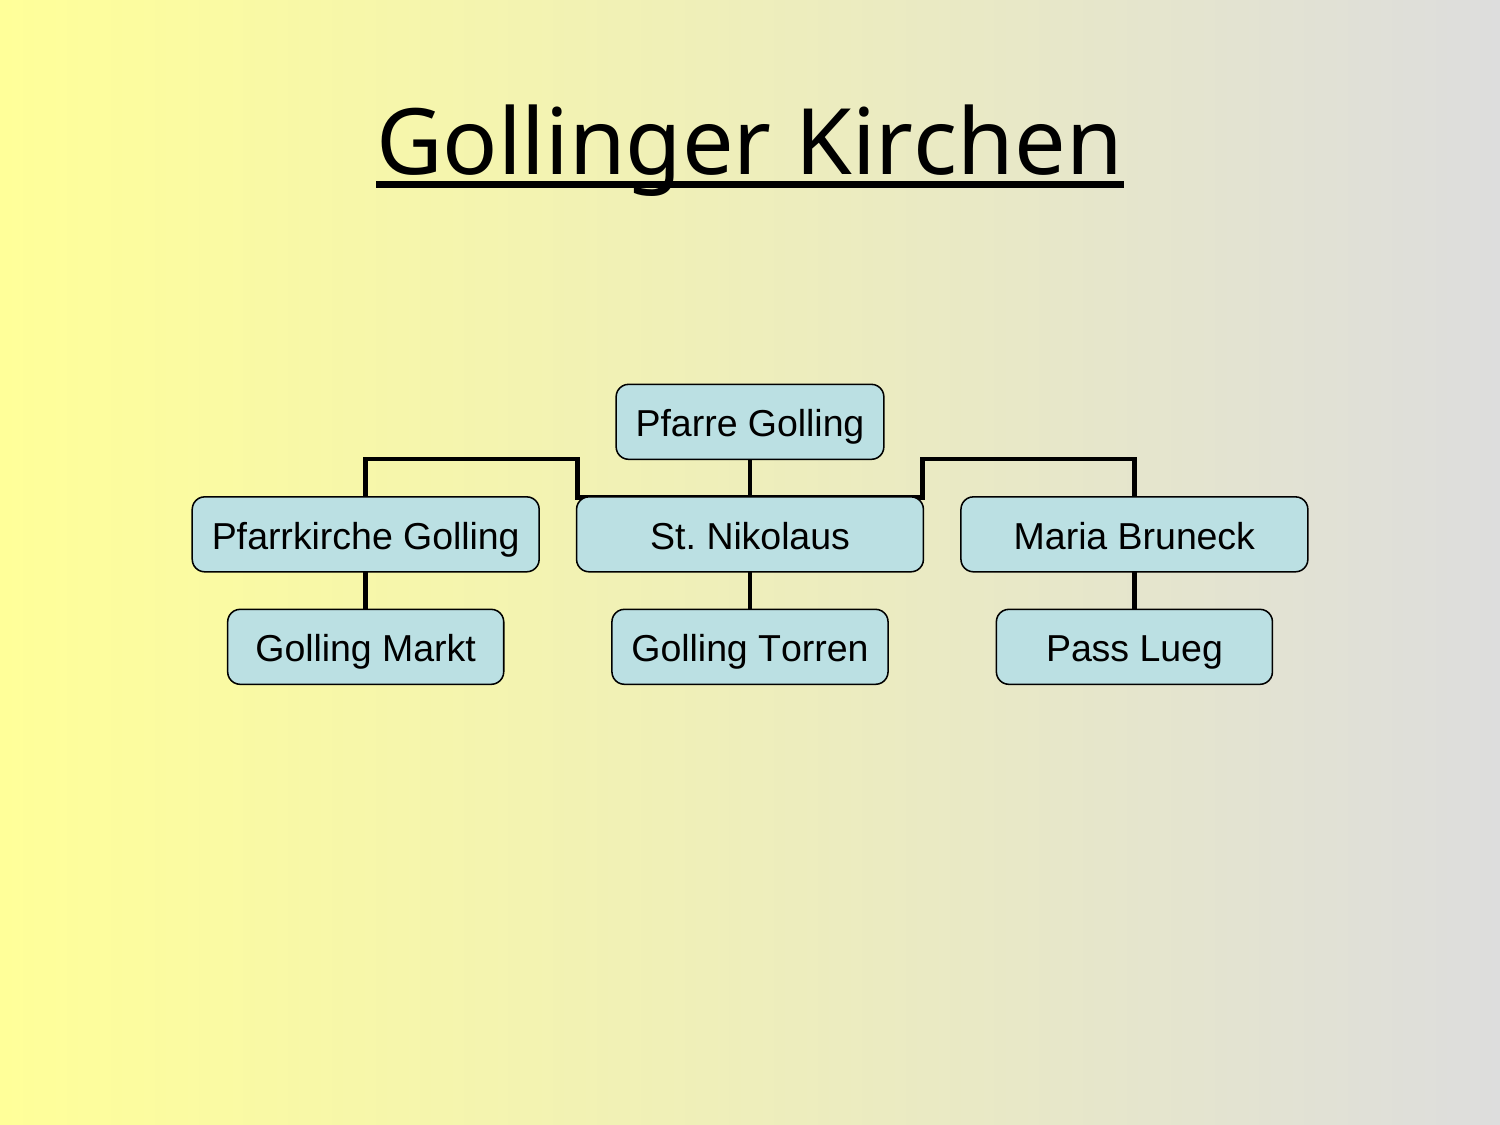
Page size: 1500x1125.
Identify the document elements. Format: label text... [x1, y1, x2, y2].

text_box Golling Markt [227, 609, 504, 685]
title Gollinger Kirchen [75, 45, 1426, 233]
text_box Pfarrkirche Golling [192, 496, 540, 572]
text_box Pfarre Golling [616, 384, 884, 460]
text_box Golling Torren [611, 609, 889, 685]
text_box St. Nikolaus [576, 496, 924, 572]
text_box Maria Bruneck [960, 496, 1308, 572]
text_box Pass Lueg [996, 609, 1273, 685]
